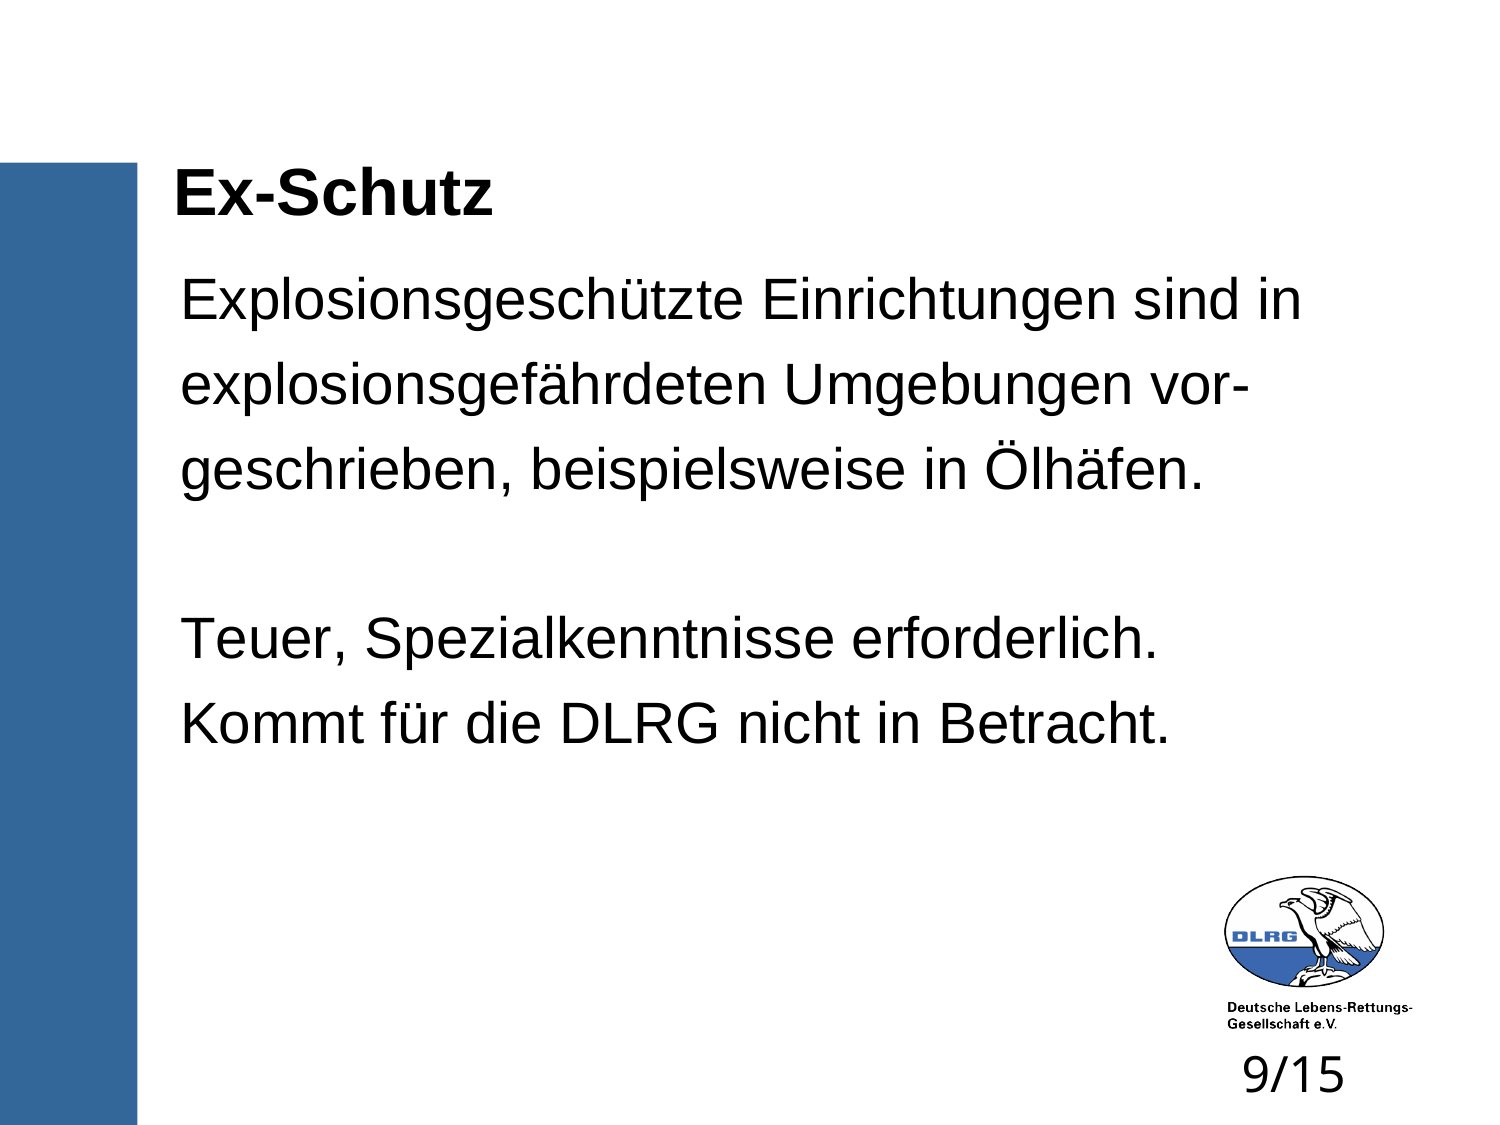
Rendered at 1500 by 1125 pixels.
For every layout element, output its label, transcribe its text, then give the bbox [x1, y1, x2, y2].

picture [1224, 874, 1413, 1030]
text_box [553, 455, 583, 527]
title Ex-Schutz [173, 100, 1446, 286]
text_box <Nummer>/15 [1226, 1046, 1500, 1117]
text_box Explosionsgeschützte Einrichtungen sind in explosionsgefährdeten Umgebungen vor- geschrieben, beispielsweise in Ölhäfen. Teuer, Spezialkenntnisse erforderlich. Kommt für die DLRG nicht in Betracht. [180, 255, 1375, 867]
